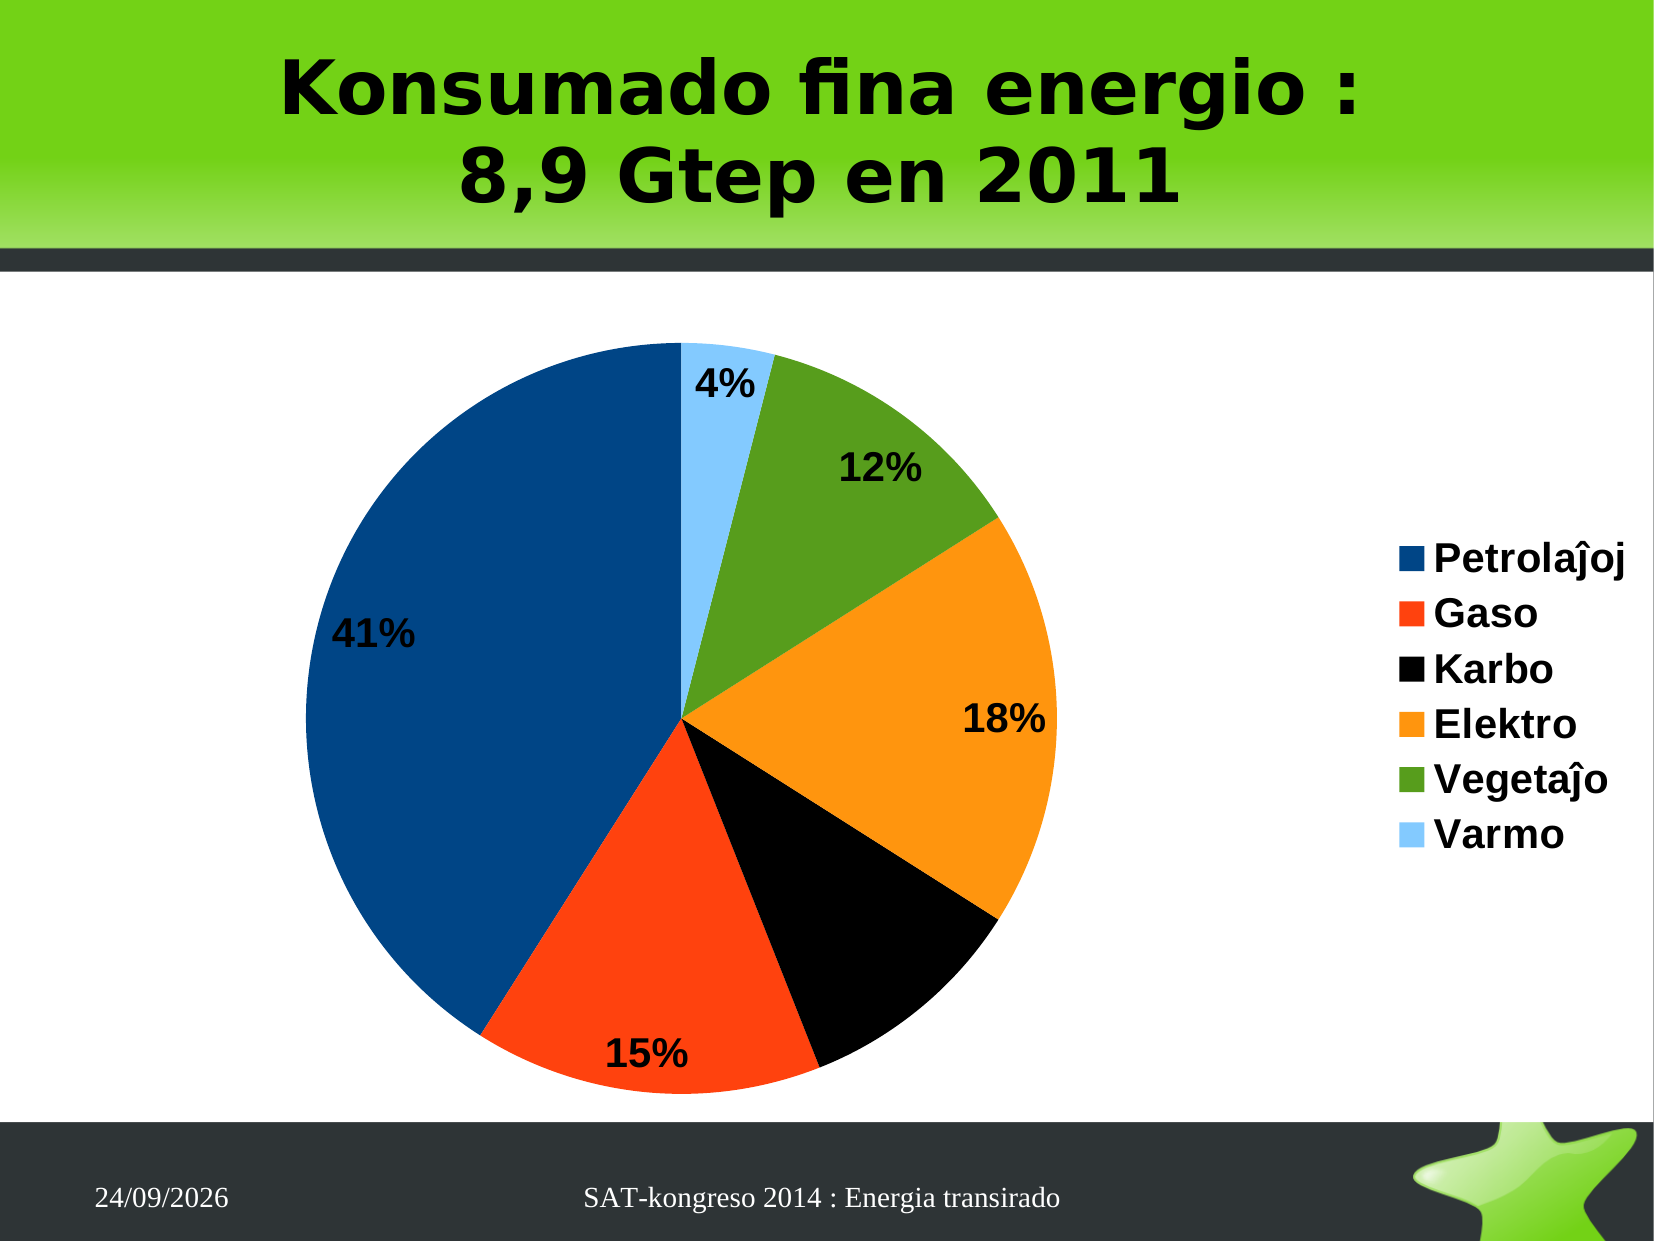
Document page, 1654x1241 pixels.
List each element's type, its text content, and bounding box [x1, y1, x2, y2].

title Konsumado fina energio : 8,9 Gtep en 2011 [76, 29, 1565, 237]
picture [0, 0, 1654, 271]
picture [0, 1123, 1654, 1241]
chart [0, 271, 1654, 1123]
